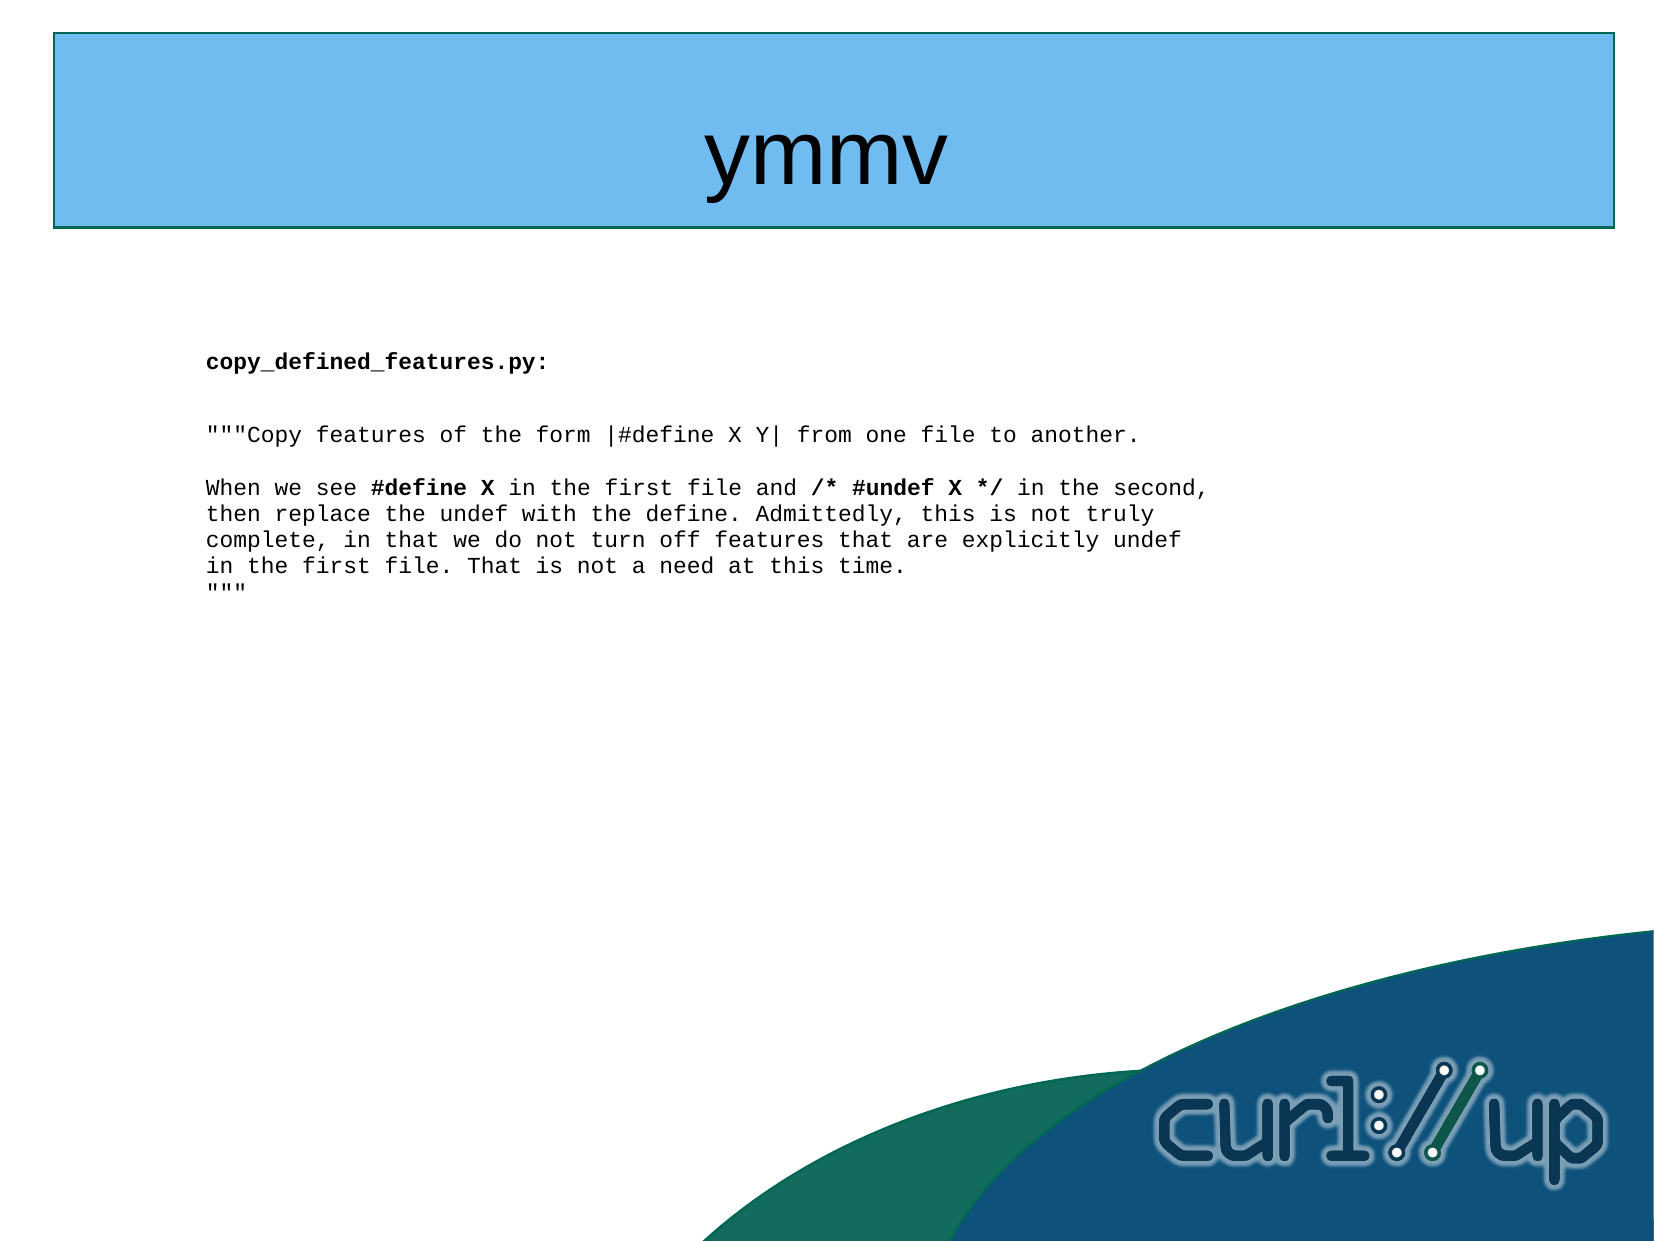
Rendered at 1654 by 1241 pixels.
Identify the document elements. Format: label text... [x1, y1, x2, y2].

title ymmv [82, 49, 1571, 257]
text_box copy_defined_features.py: """Copy features of the form |#define X Y| from one file to another. When we see #define X in the first file and /* #undef X */ in the second, then replace the undef with the define. Admittedly, this is not truly complete, in that we do not turn off features that are explicitly undef in the first file. That is not a need at this time. """ [191, 342, 1418, 981]
